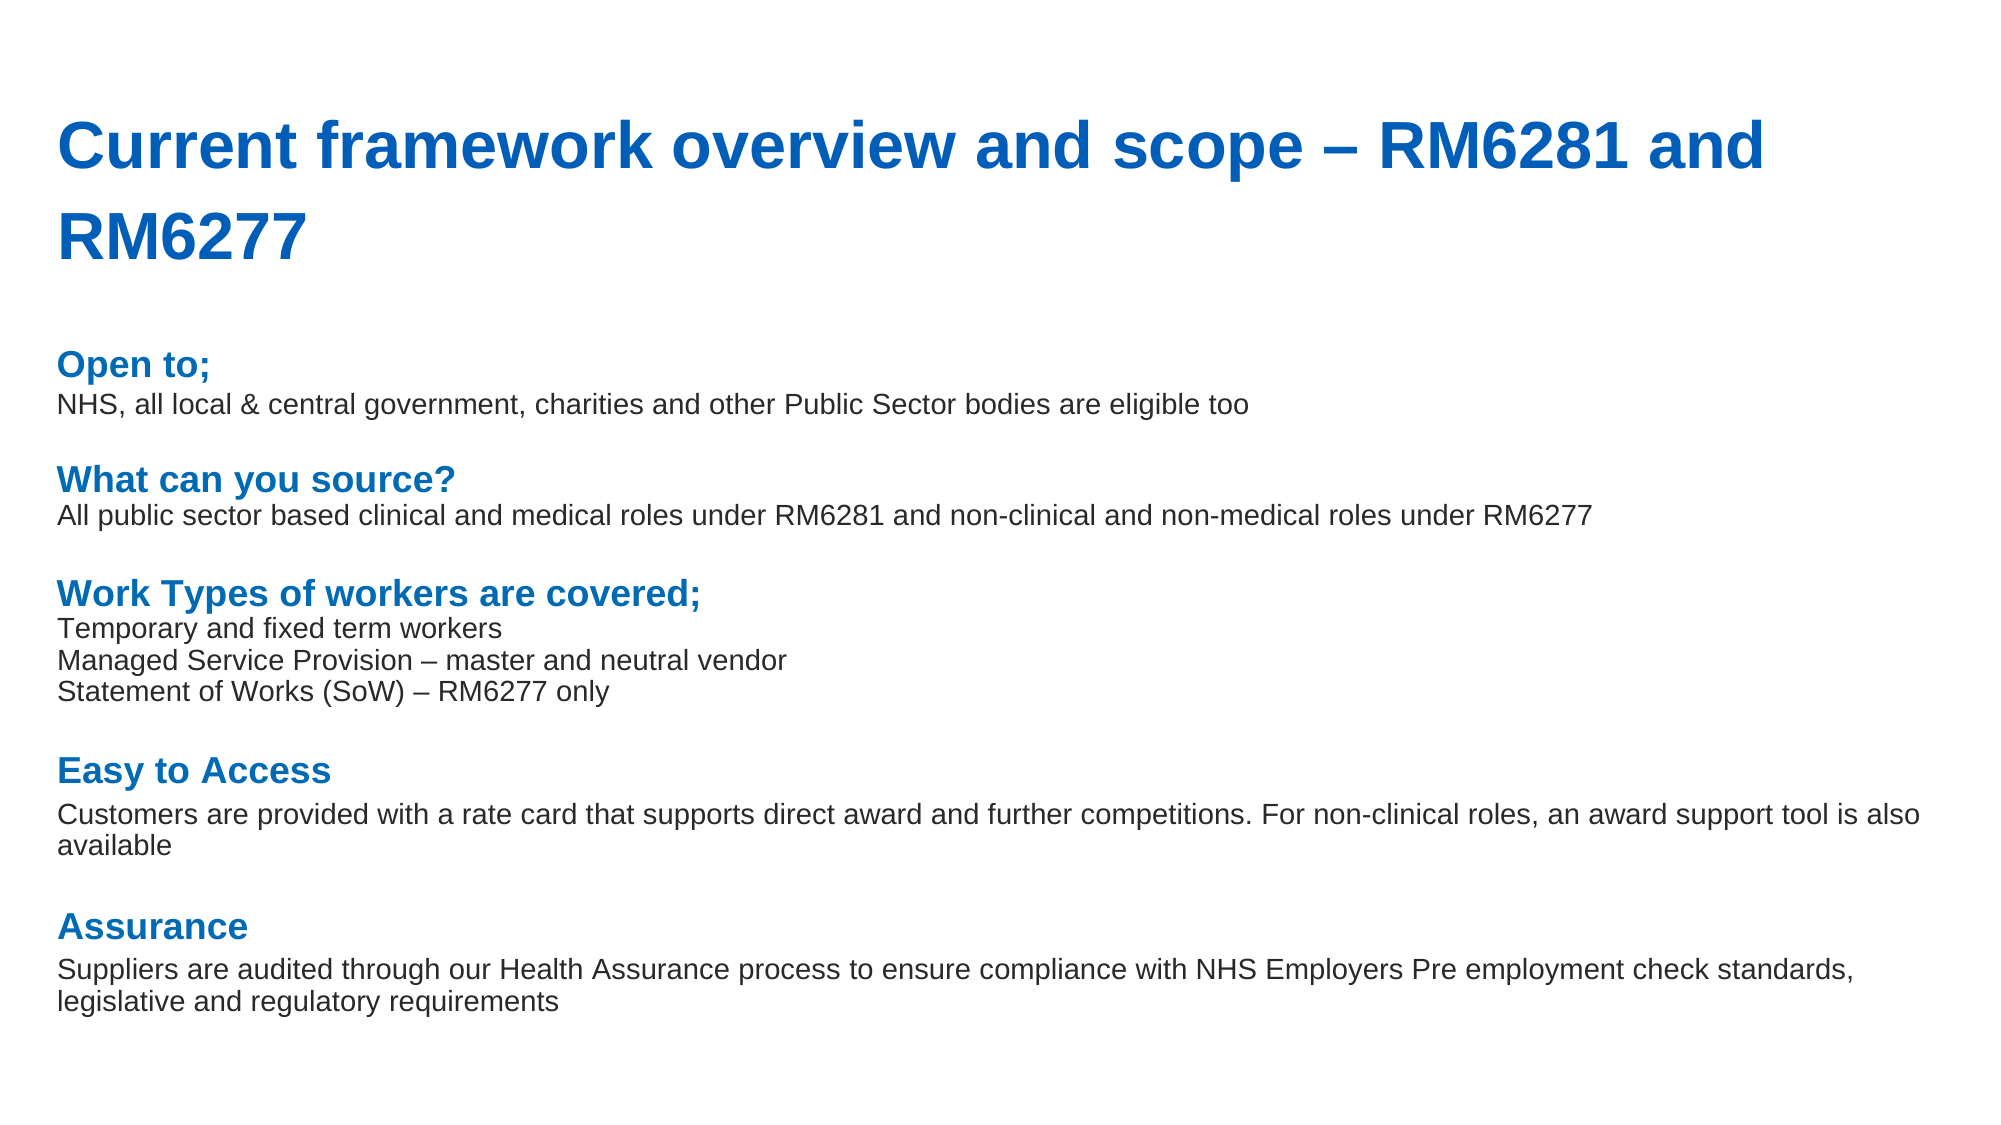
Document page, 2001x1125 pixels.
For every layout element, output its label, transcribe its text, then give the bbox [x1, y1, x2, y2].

title Current framework overview and scope – RM6281 and RM6277 [56, 90, 1927, 194]
text_box Open to; NHS, all local & central government, charities and other Public Sector bodies are eligible too What can you source? All public sector based clinical and medical roles under RM6281 and non-clinical and non-medical roles under RM6277 Work Types of workers are covered; Temporary and fixed term workers Managed Service Provision – master and neutral vendor Statement of Works (SoW) – RM6277 only Easy to Access Customers are provided with a rate card that supports direct award and further competitions. For non-clinical roles, an award support tool is also available Assurance Suppliers are audited through our Health Assurance process to ensure compliance with NHS Employers Pre employment check standards, legislative and regulatory requirements [56, 340, 1927, 1030]
